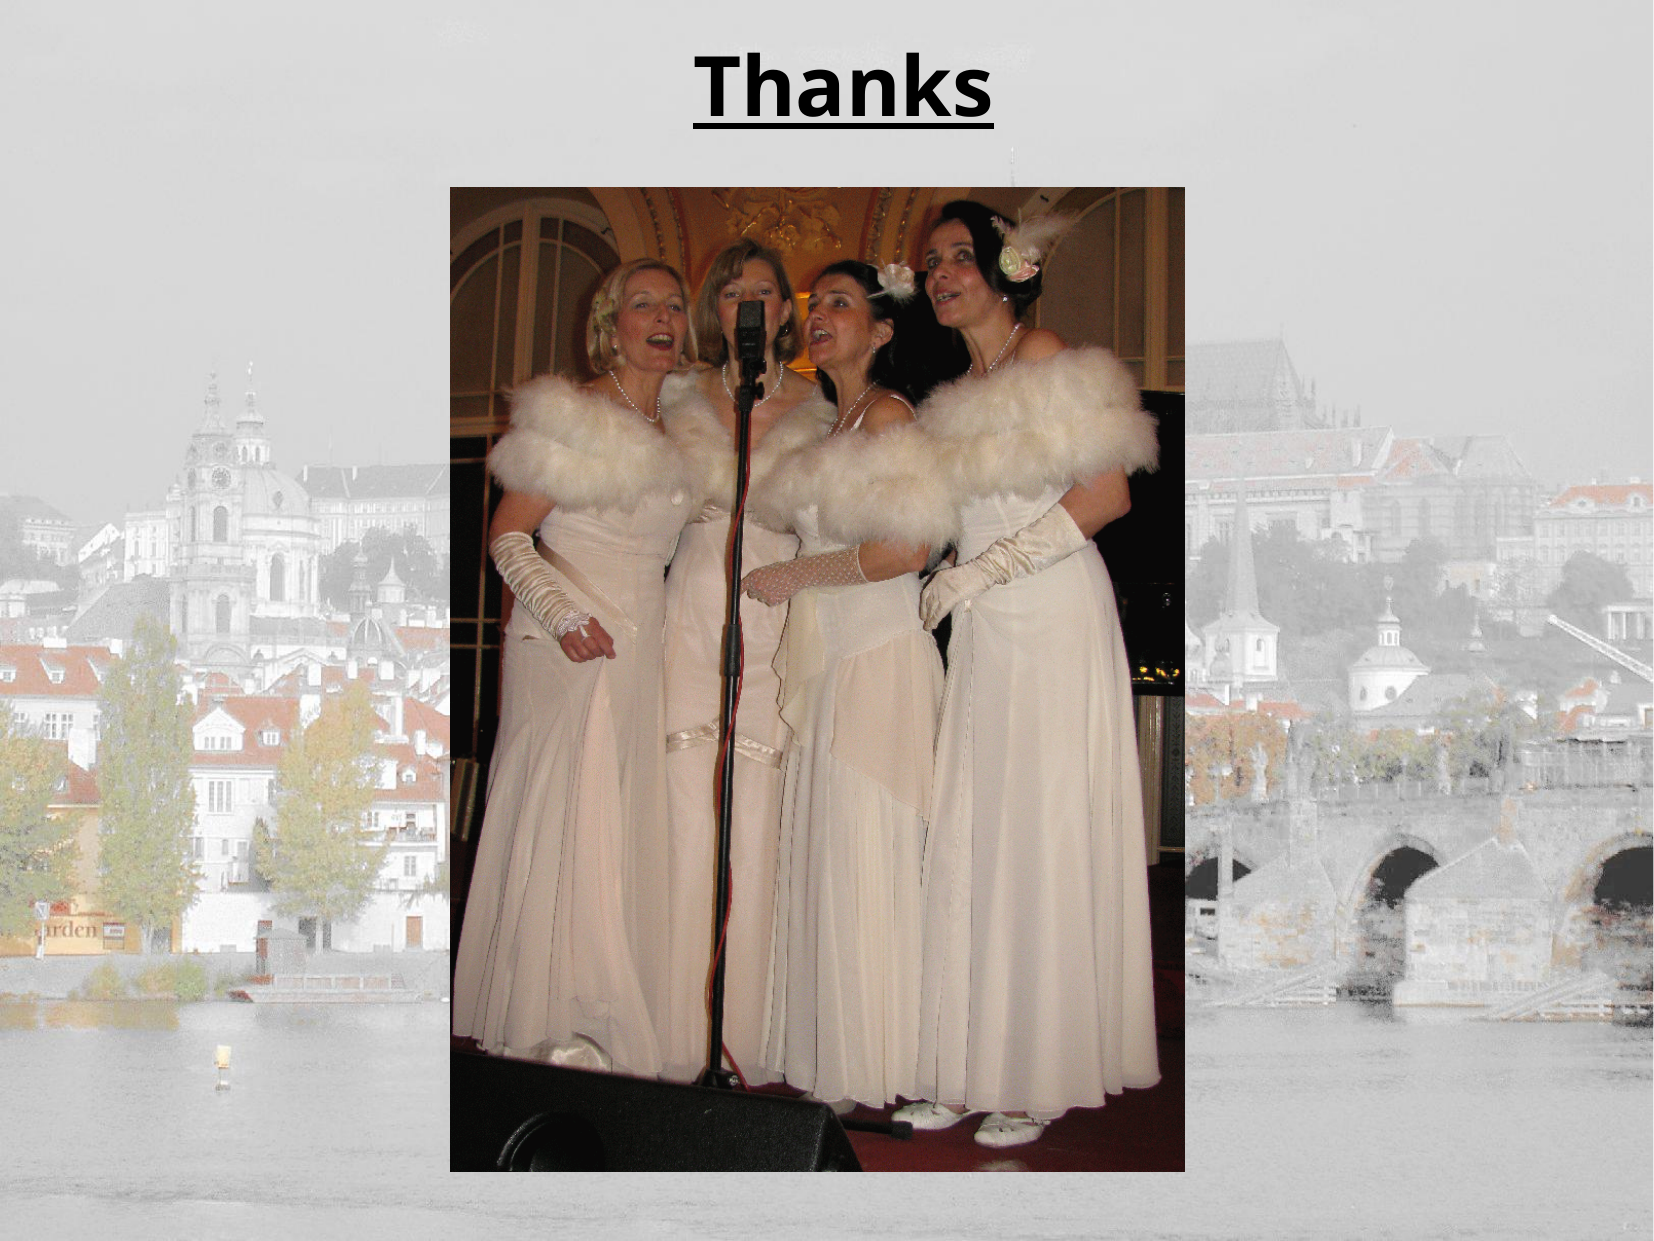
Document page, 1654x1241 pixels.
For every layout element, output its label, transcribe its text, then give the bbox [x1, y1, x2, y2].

picture [0, 0, 1654, 1241]
title Thanks [149, 0, 1538, 168]
